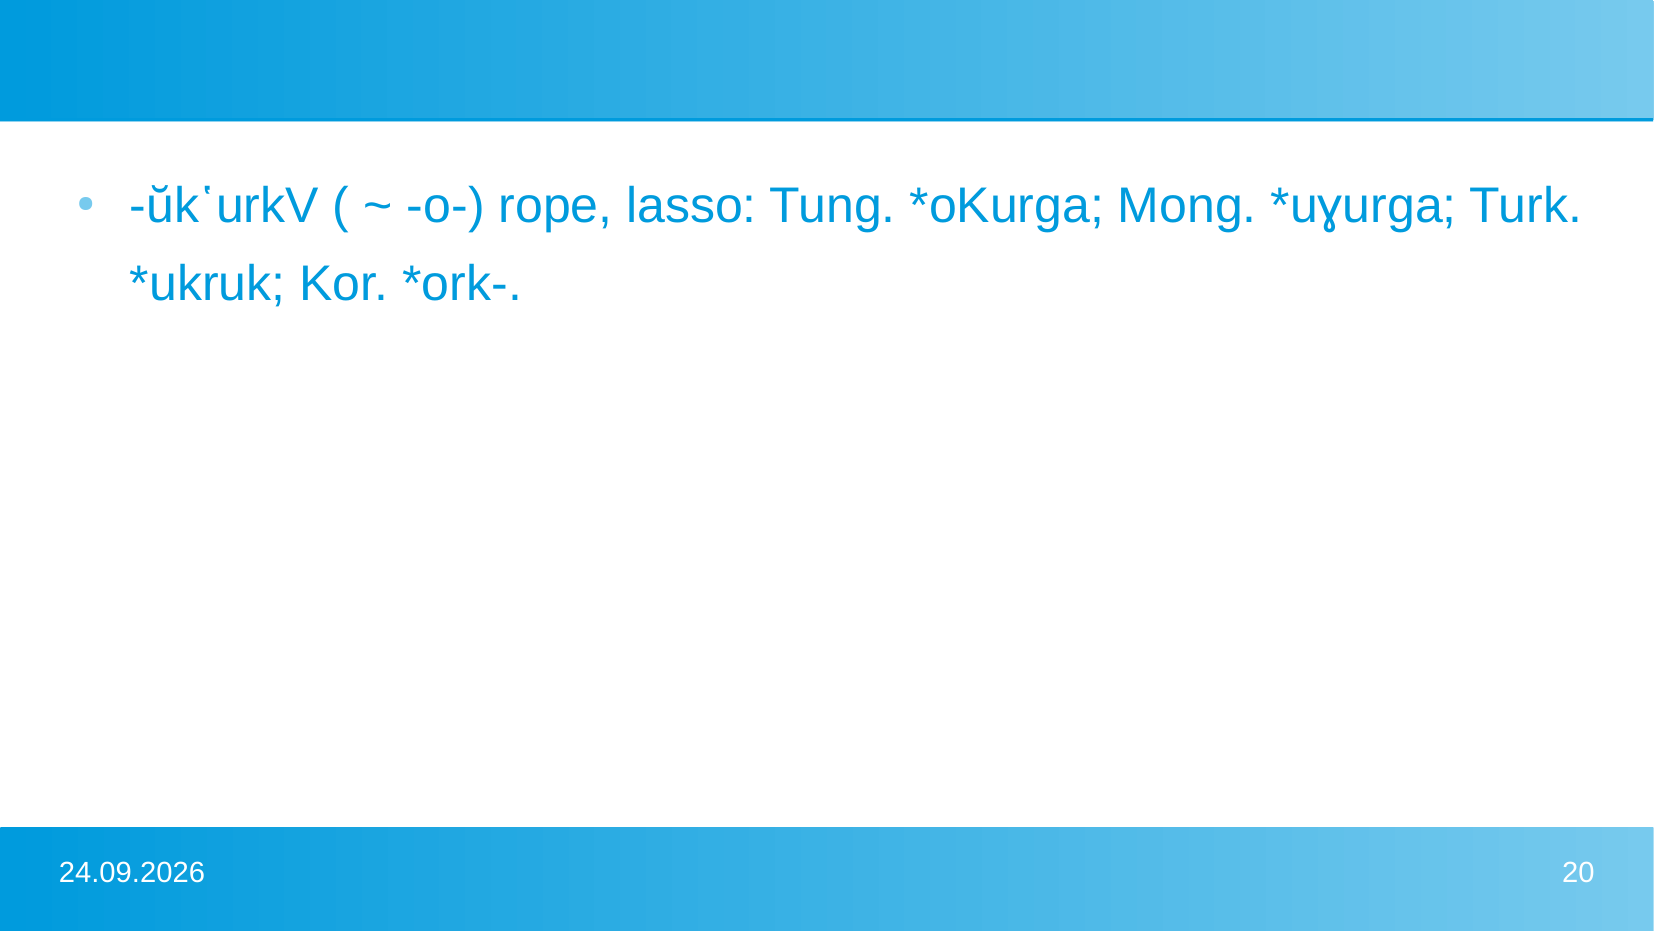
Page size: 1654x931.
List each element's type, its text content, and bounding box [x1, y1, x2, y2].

list -ŭk῾urkV ( ~ -o-) rope, lasso: Tung. *oKurga; Mong. *uɣurga; Turk. *ukruk; Kor. *ork-. [59, 177, 1595, 768]
